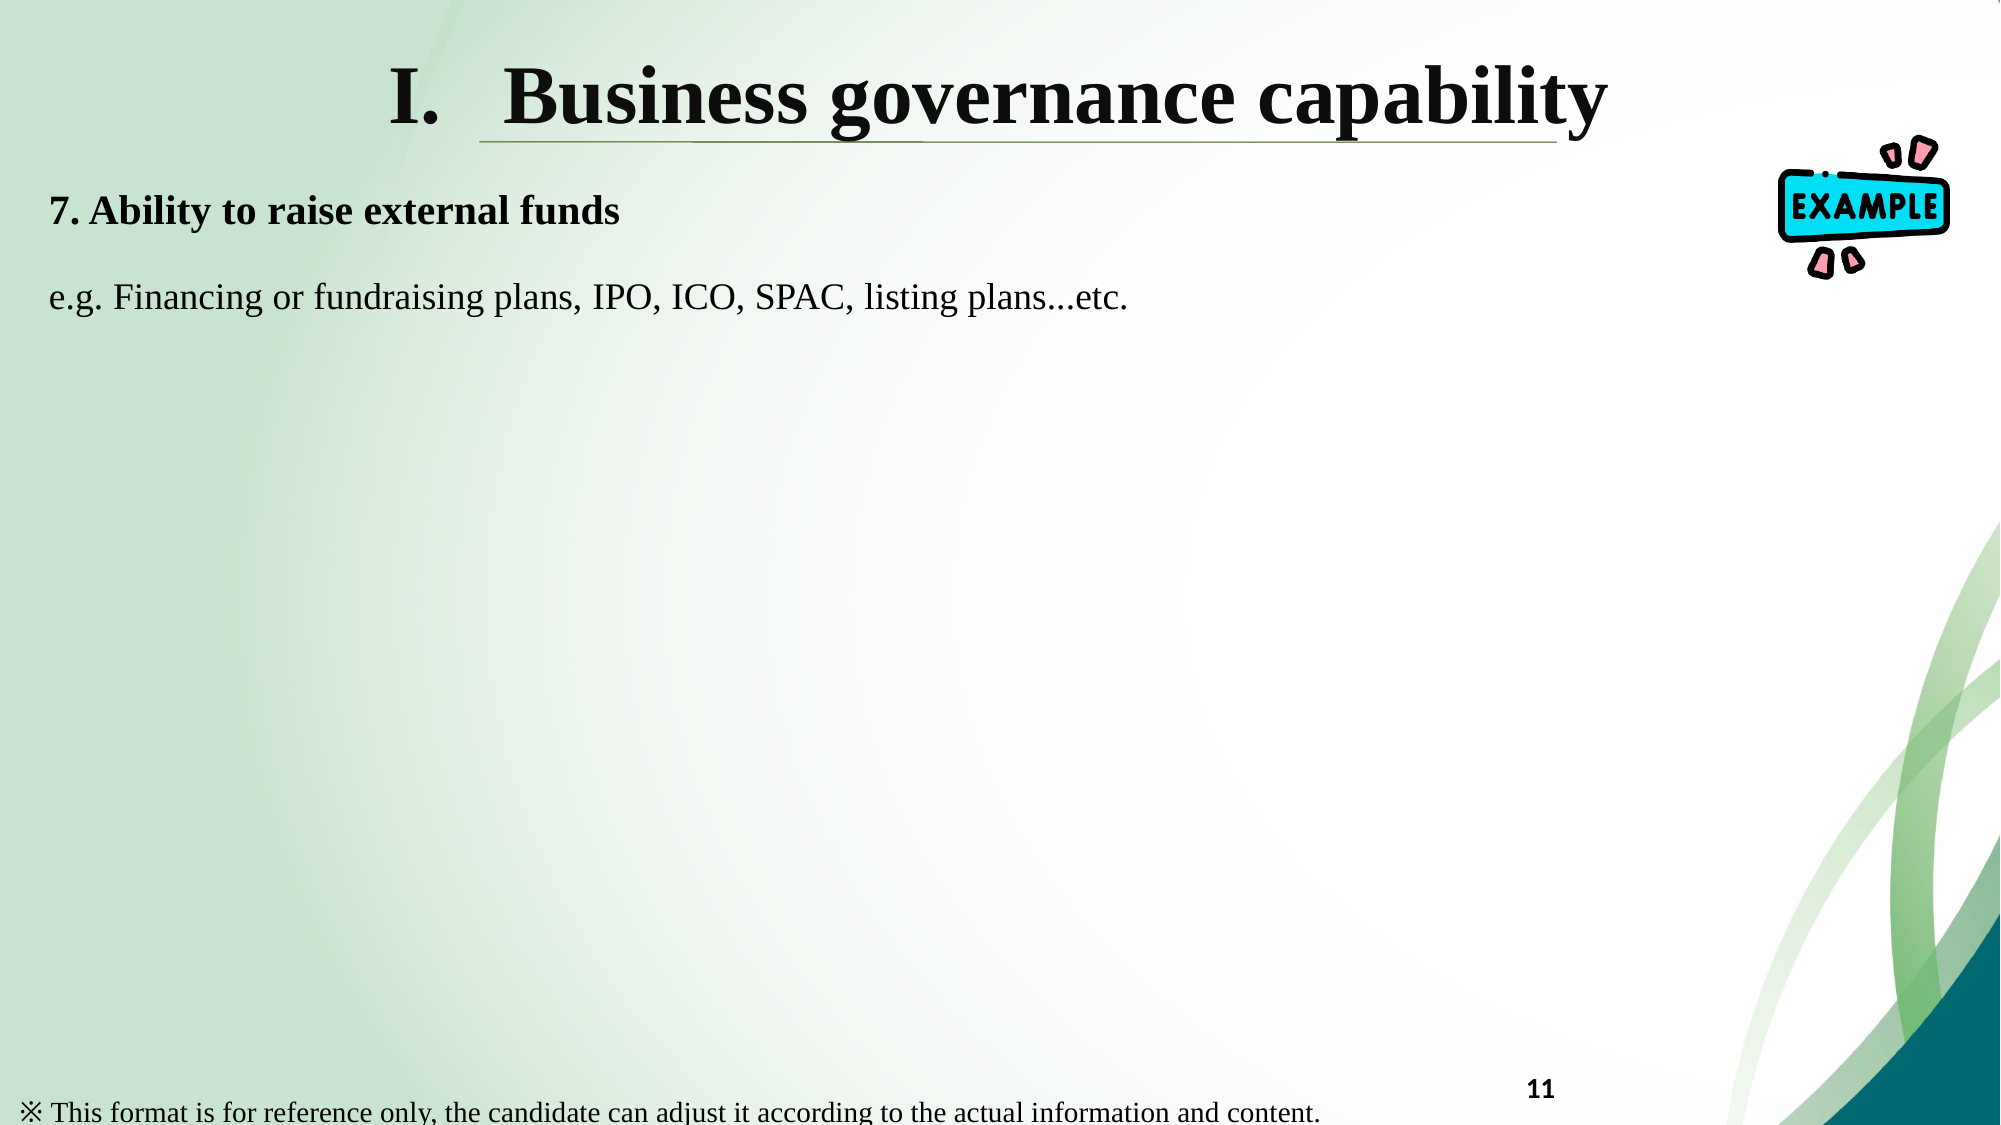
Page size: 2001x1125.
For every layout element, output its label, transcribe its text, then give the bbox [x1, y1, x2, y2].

text_box e.g. Financing or fundraising plans, IPO, ICO, SPAC, listing plans...etc. [42, 257, 1662, 332]
title I. Business governance capability [3, 36, 1996, 139]
text_box 11 [1518, 1053, 1969, 1114]
picture [1778, 139, 1950, 293]
text_box ※ This format is for reference only, the candidate can adjust it according to the actual information and content. [12, 1068, 1330, 1125]
text_box 7. Ability to raise external funds [42, 168, 1662, 248]
